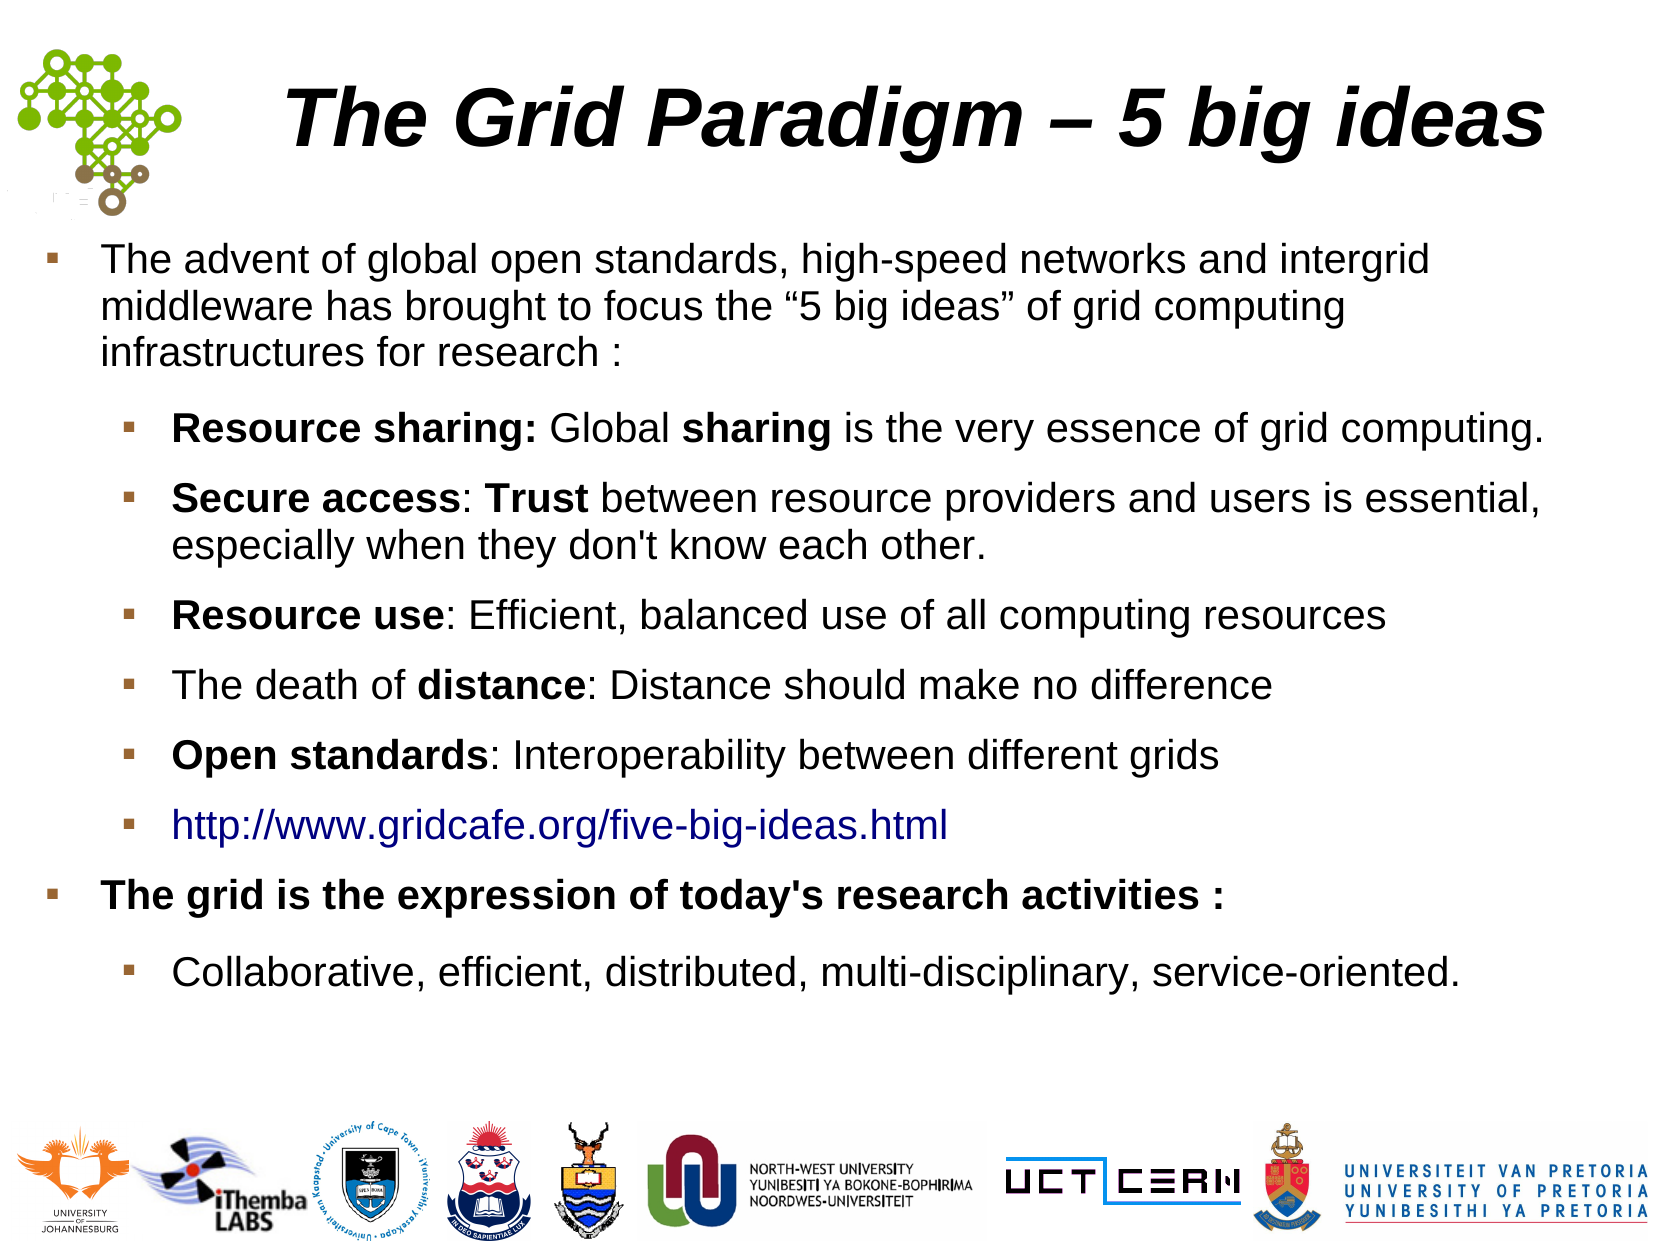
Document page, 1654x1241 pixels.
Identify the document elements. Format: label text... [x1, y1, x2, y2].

picture [1253, 1121, 1648, 1241]
list The advent of global open standards, high-speed networks and intergrid middleware has brought to focus the “5 big ideas” of grid computing infrastructures for research : Resource sharing: Global sharing is the very essence of grid computing. Secure access: Trust between resource providers and users is essential, especially when they don't know each other. Resource use: Efficient, balanced use of all computing resources The death of distance: Distance should make no difference Open standards: Interoperability between different grids http://www.gridcafe.org/five-big-ideas.html The grid is the expression of today's research activities : Collaborative, efficient, distributed, multi-disciplinary, service-oriented. [29, 236, 1565, 1055]
picture [1006, 1157, 1241, 1205]
picture [636, 1121, 987, 1241]
picture [11, 1121, 308, 1241]
picture [7, 47, 185, 220]
picture [312, 1121, 430, 1241]
picture [447, 1121, 531, 1241]
picture [553, 1121, 625, 1241]
title The Grid Paradigm – 5 big ideas [206, 29, 1625, 207]
